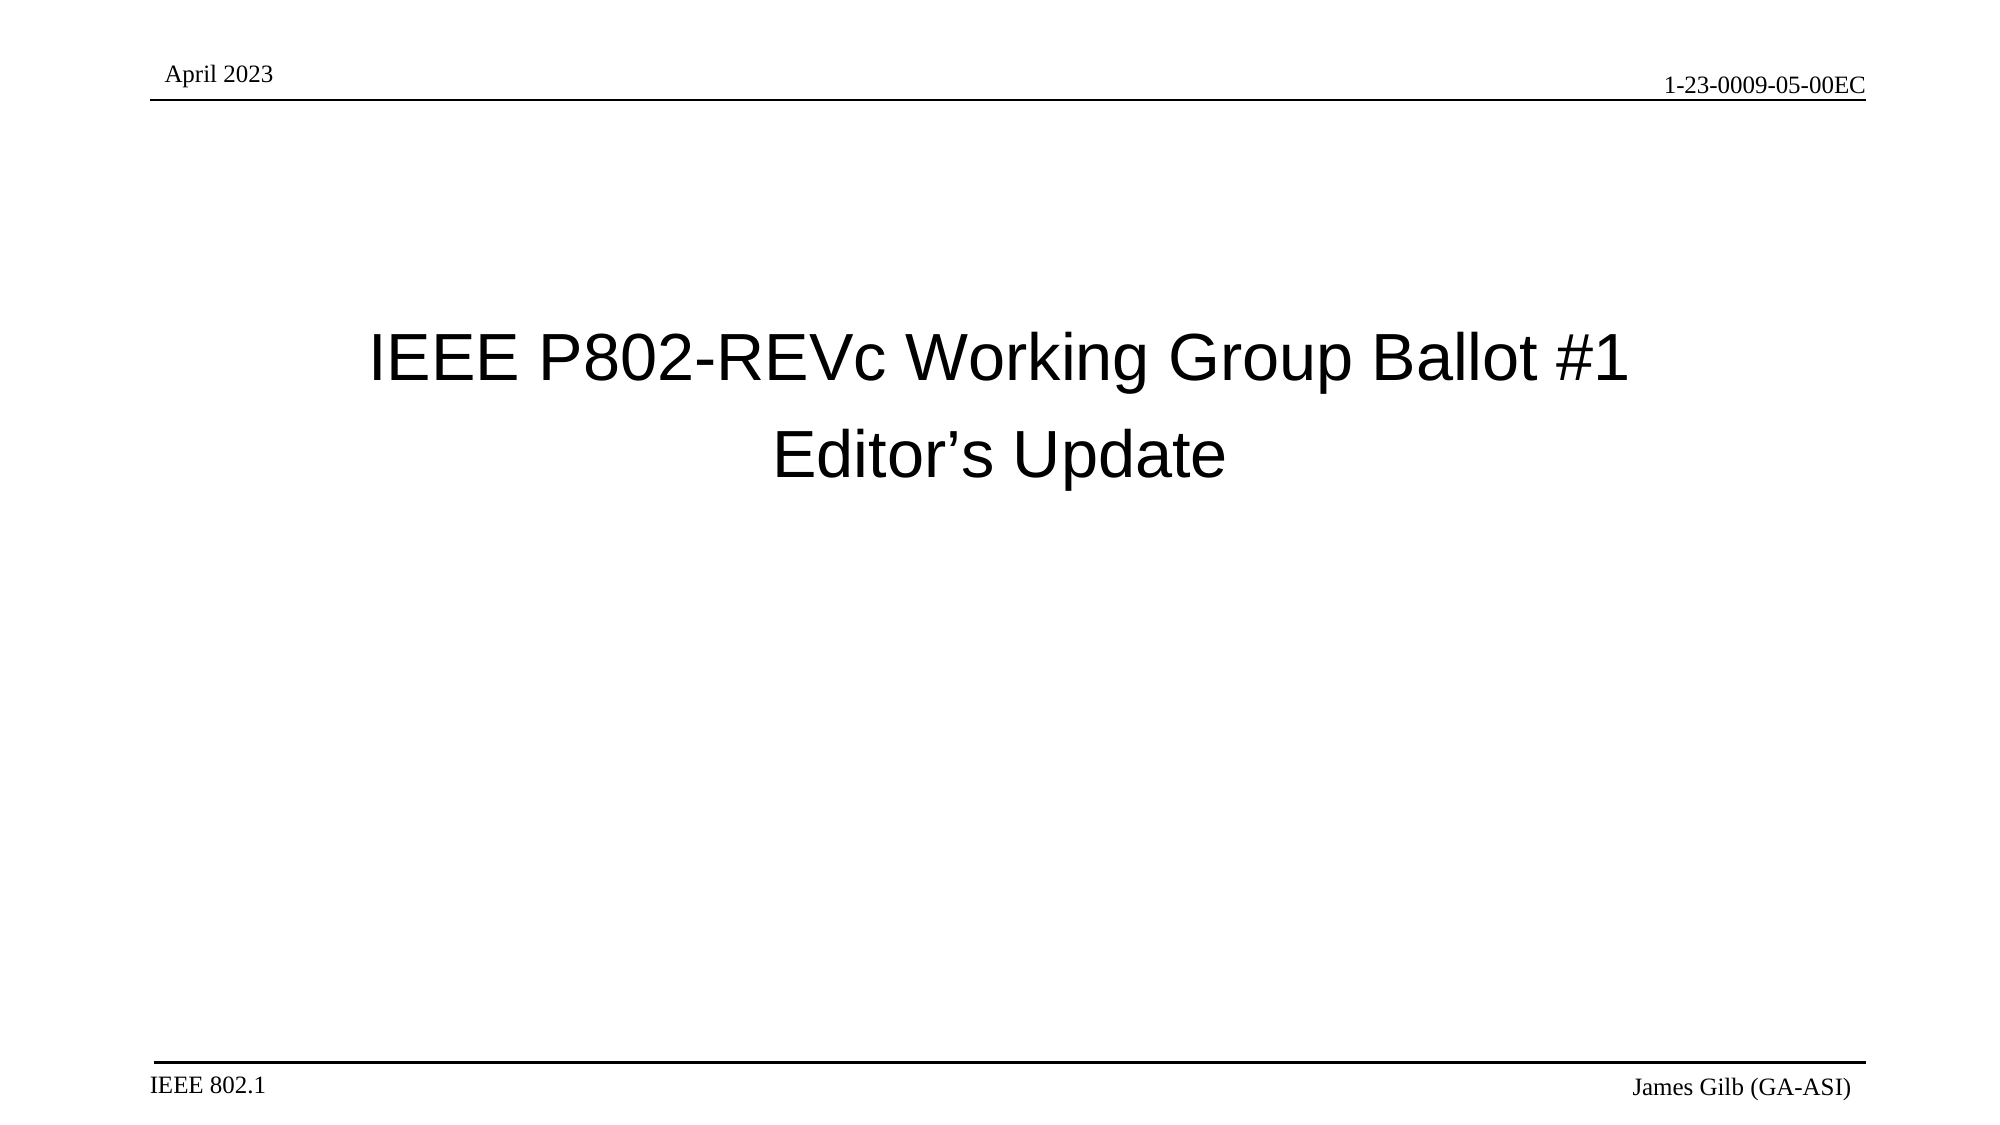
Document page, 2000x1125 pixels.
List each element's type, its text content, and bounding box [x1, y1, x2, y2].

subtitle IEEE P802-REVc Working Group Ballot #1 Editor’s Update [125, 112, 1876, 693]
